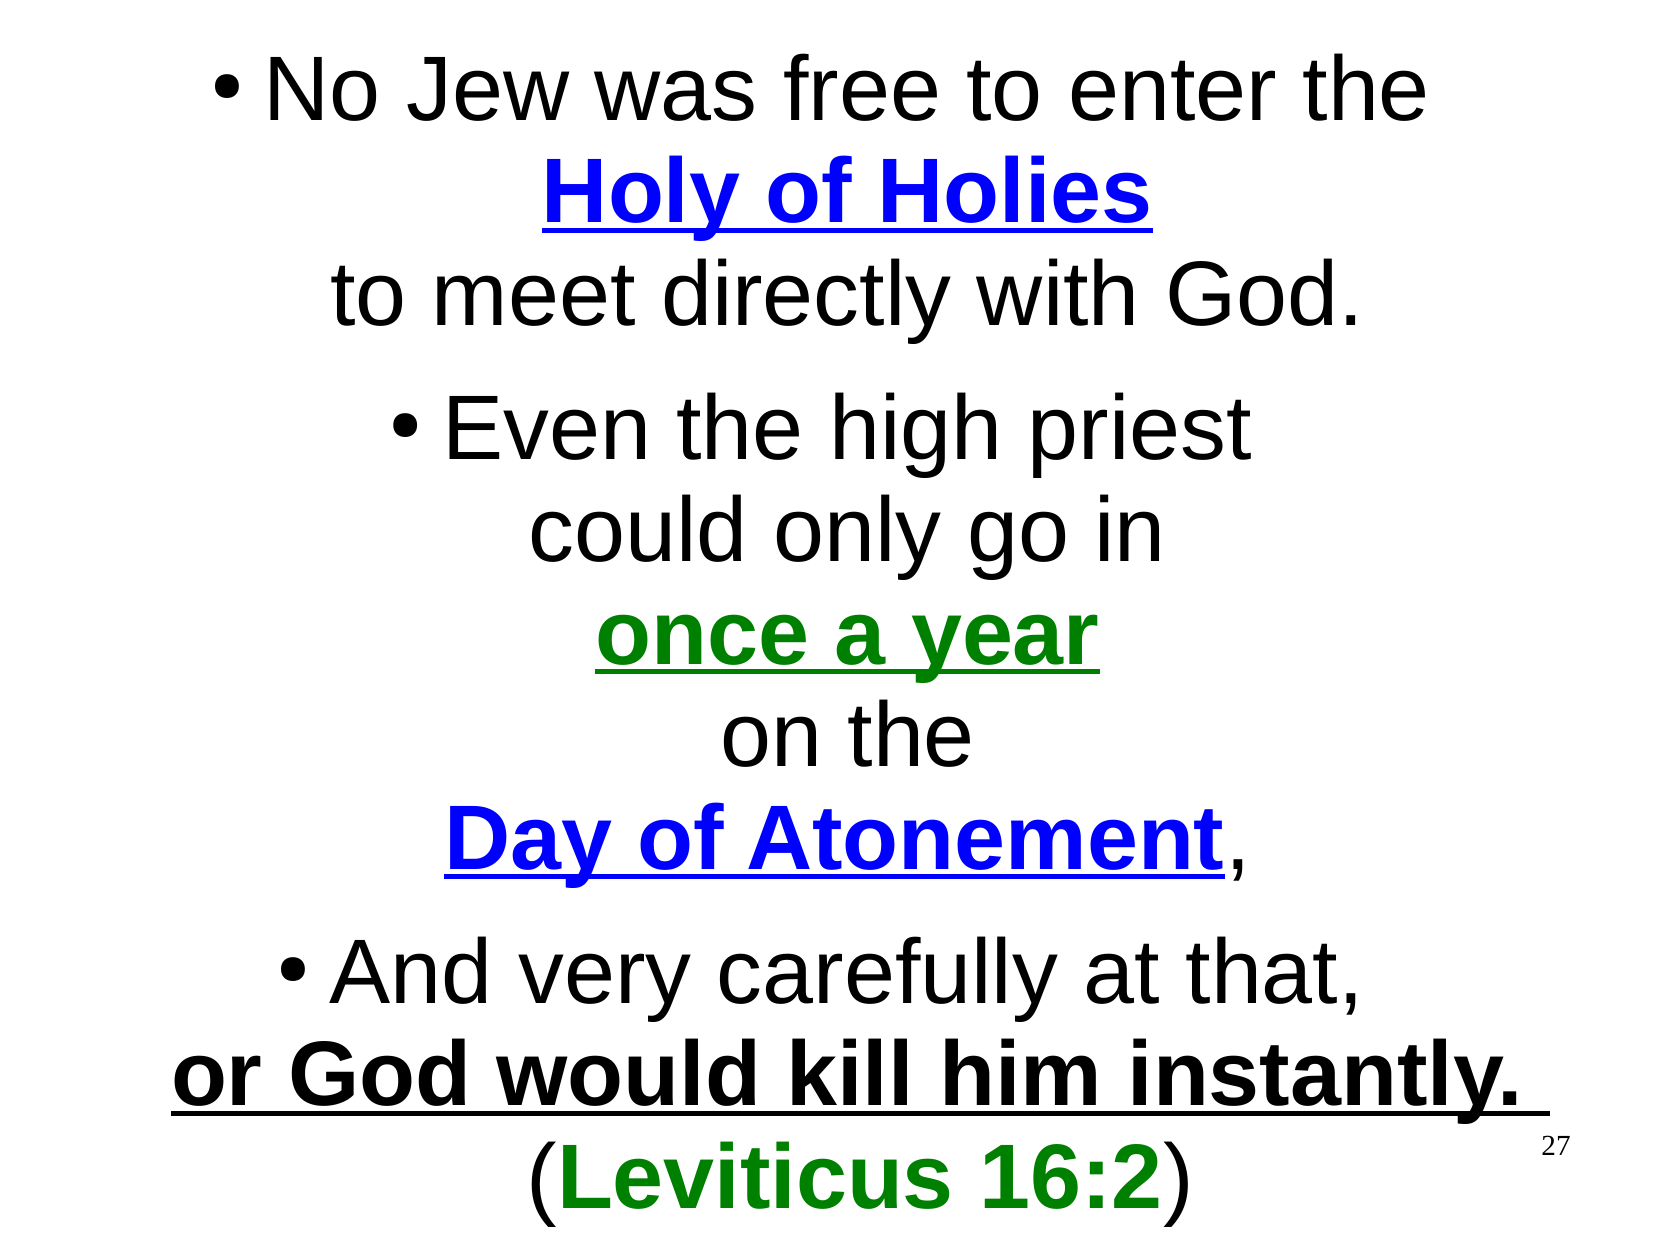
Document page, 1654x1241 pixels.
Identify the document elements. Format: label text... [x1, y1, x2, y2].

list No Jew was free to enter the Holy of Holies to meet directly with God. Even the high priest could only go in once a year on the Day of Atonement, And very carefully at that, or God would kill him instantly. (Leviticus 16:2) [37, 37, 1613, 1238]
